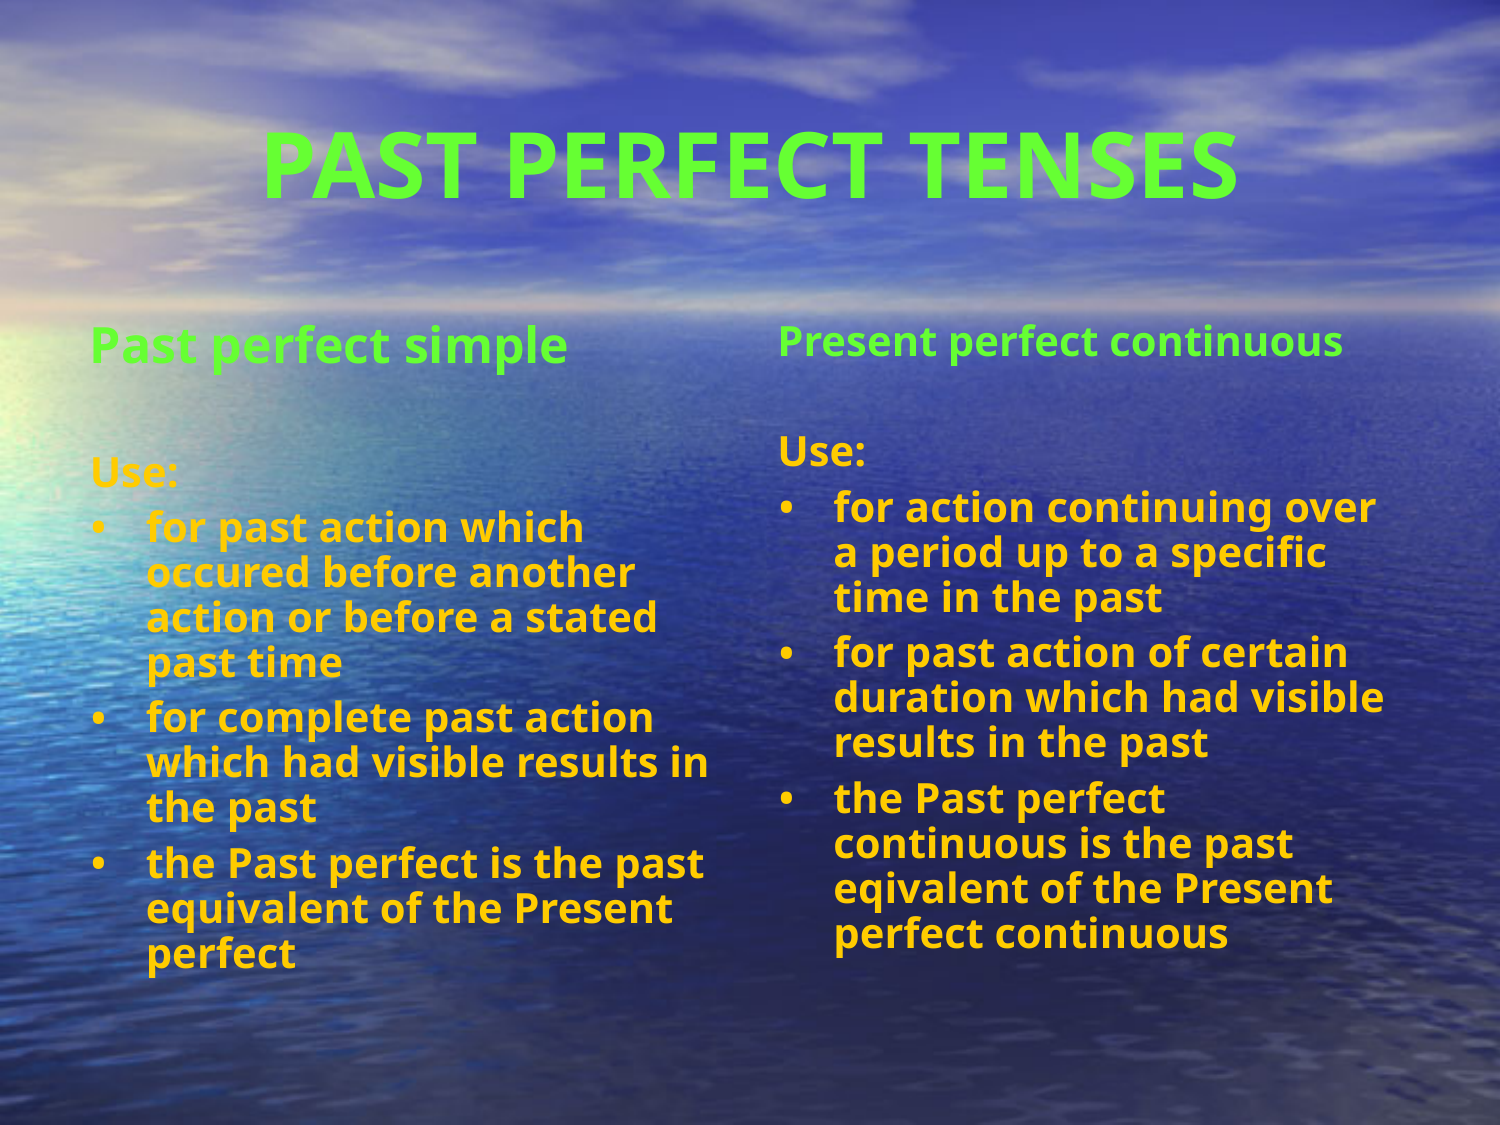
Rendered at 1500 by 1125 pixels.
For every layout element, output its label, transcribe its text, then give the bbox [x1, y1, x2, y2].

title PAST PERFECT TENSES [75, 47, 1425, 275]
picture [0, 0, 1500, 1125]
list Past perfect simple Use: for past action which occured before another action or before a stated past time for complete past action which had visible results in the past the Past perfect is the past equivalent of the Present perfect [75, 312, 738, 988]
list Present perfect continuous Use: for action continuing over a period up to a specific time in the past for past action of certain duration which had visible results in the past the Past perfect continuous is the past eqivalent of the Present perfect continuous [762, 312, 1425, 988]
